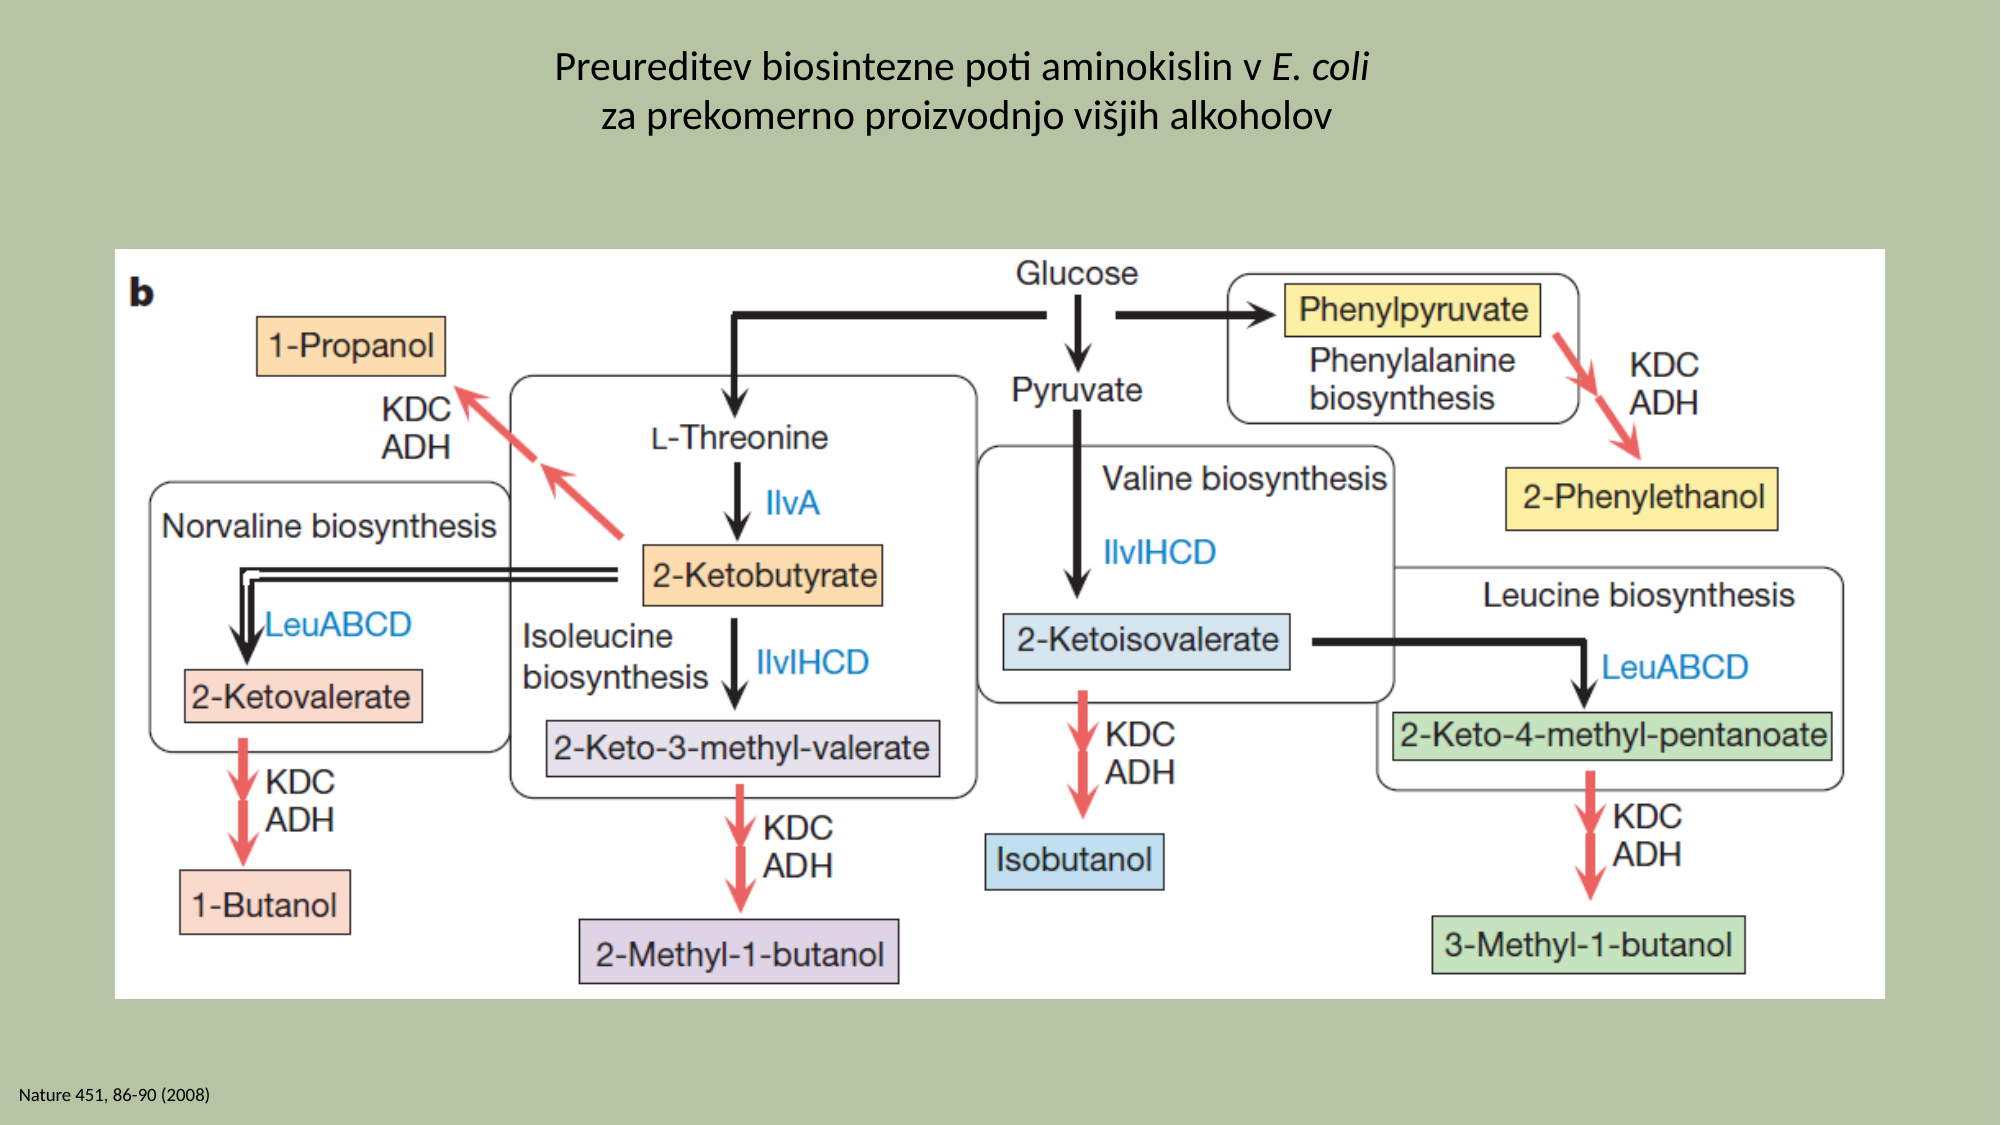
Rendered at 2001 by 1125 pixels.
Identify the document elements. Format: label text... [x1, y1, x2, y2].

text_box Preureditev biosintezne poti aminokislin v E. coli za prekomerno proizvodnjo višjih alkoholov [466, 30, 1467, 146]
text_box Nature 451, 86-90 (2008) [0, 1075, 1000, 1113]
picture [114, 249, 1886, 999]
